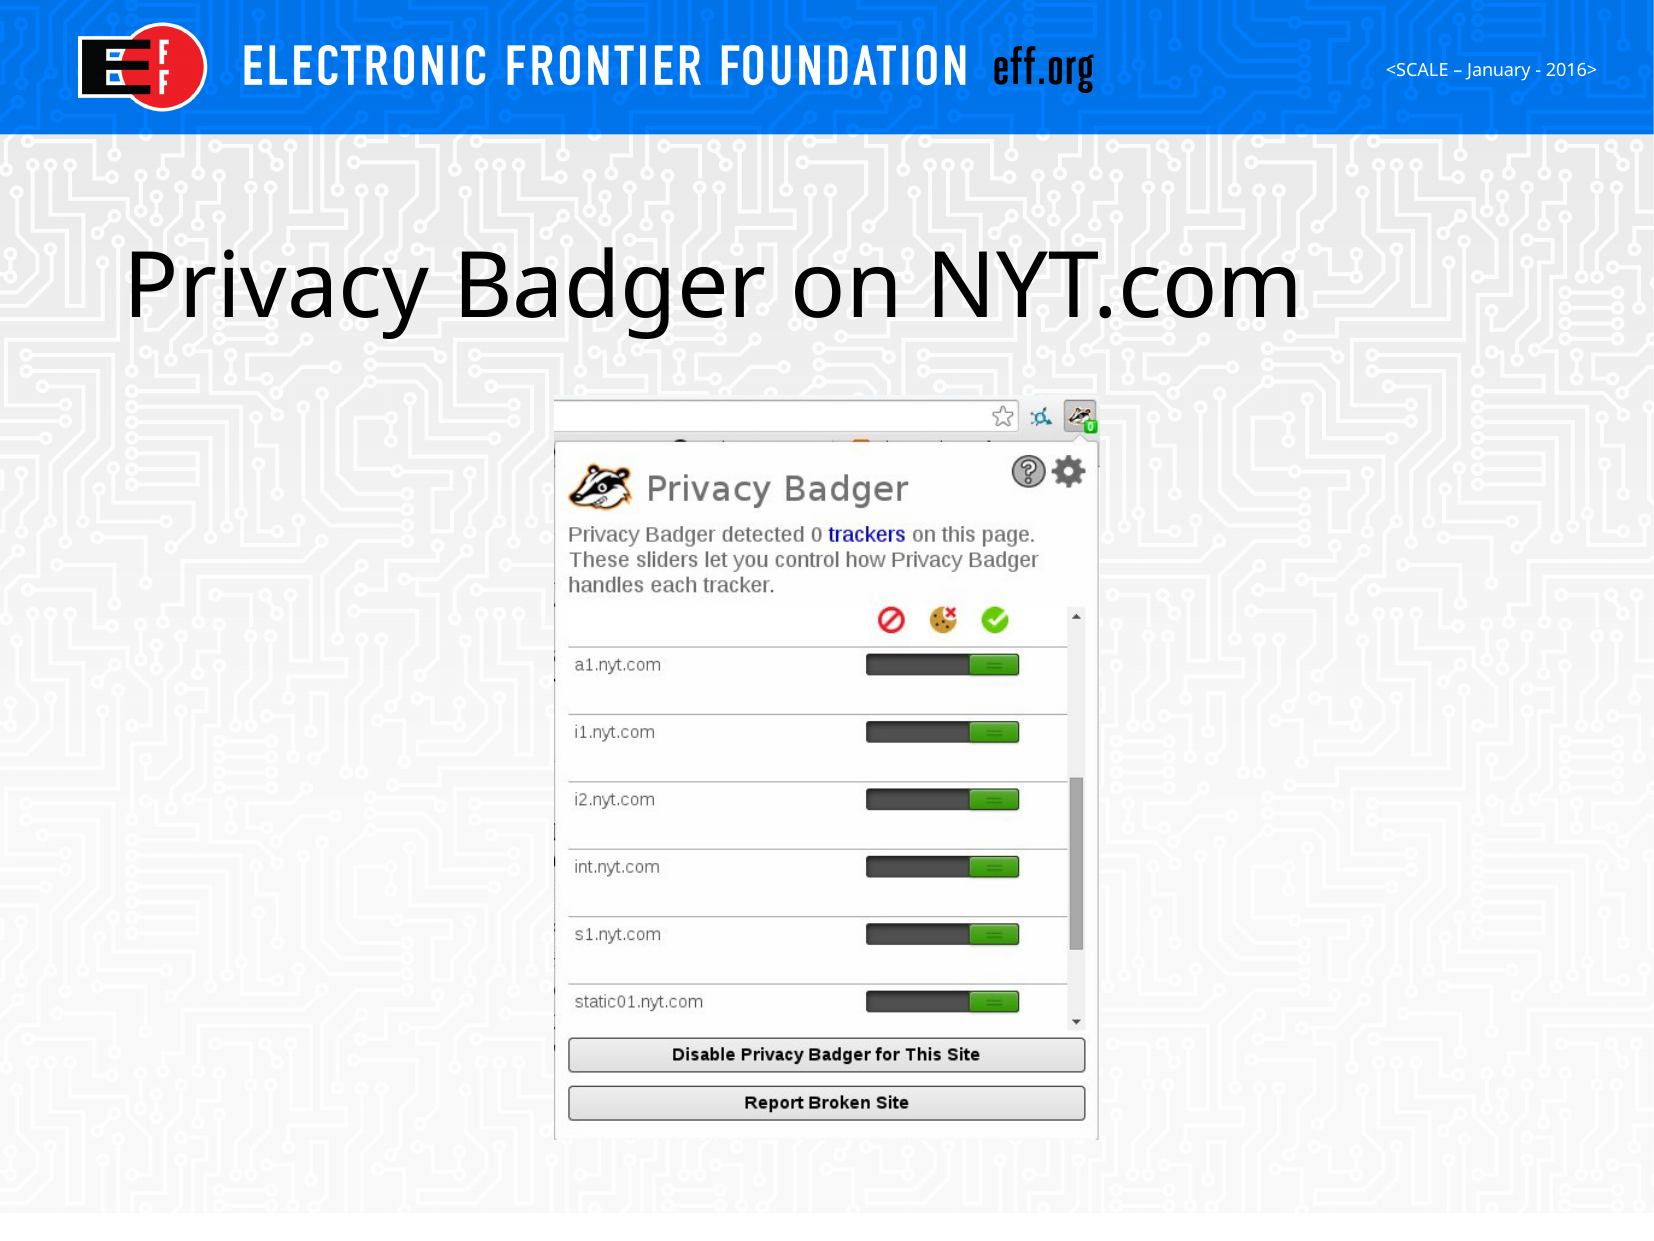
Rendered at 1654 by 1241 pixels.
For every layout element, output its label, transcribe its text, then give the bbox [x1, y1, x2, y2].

picture [0, 0, 1654, 1213]
title Privacy Badger on NYT.com [124, 179, 1530, 386]
